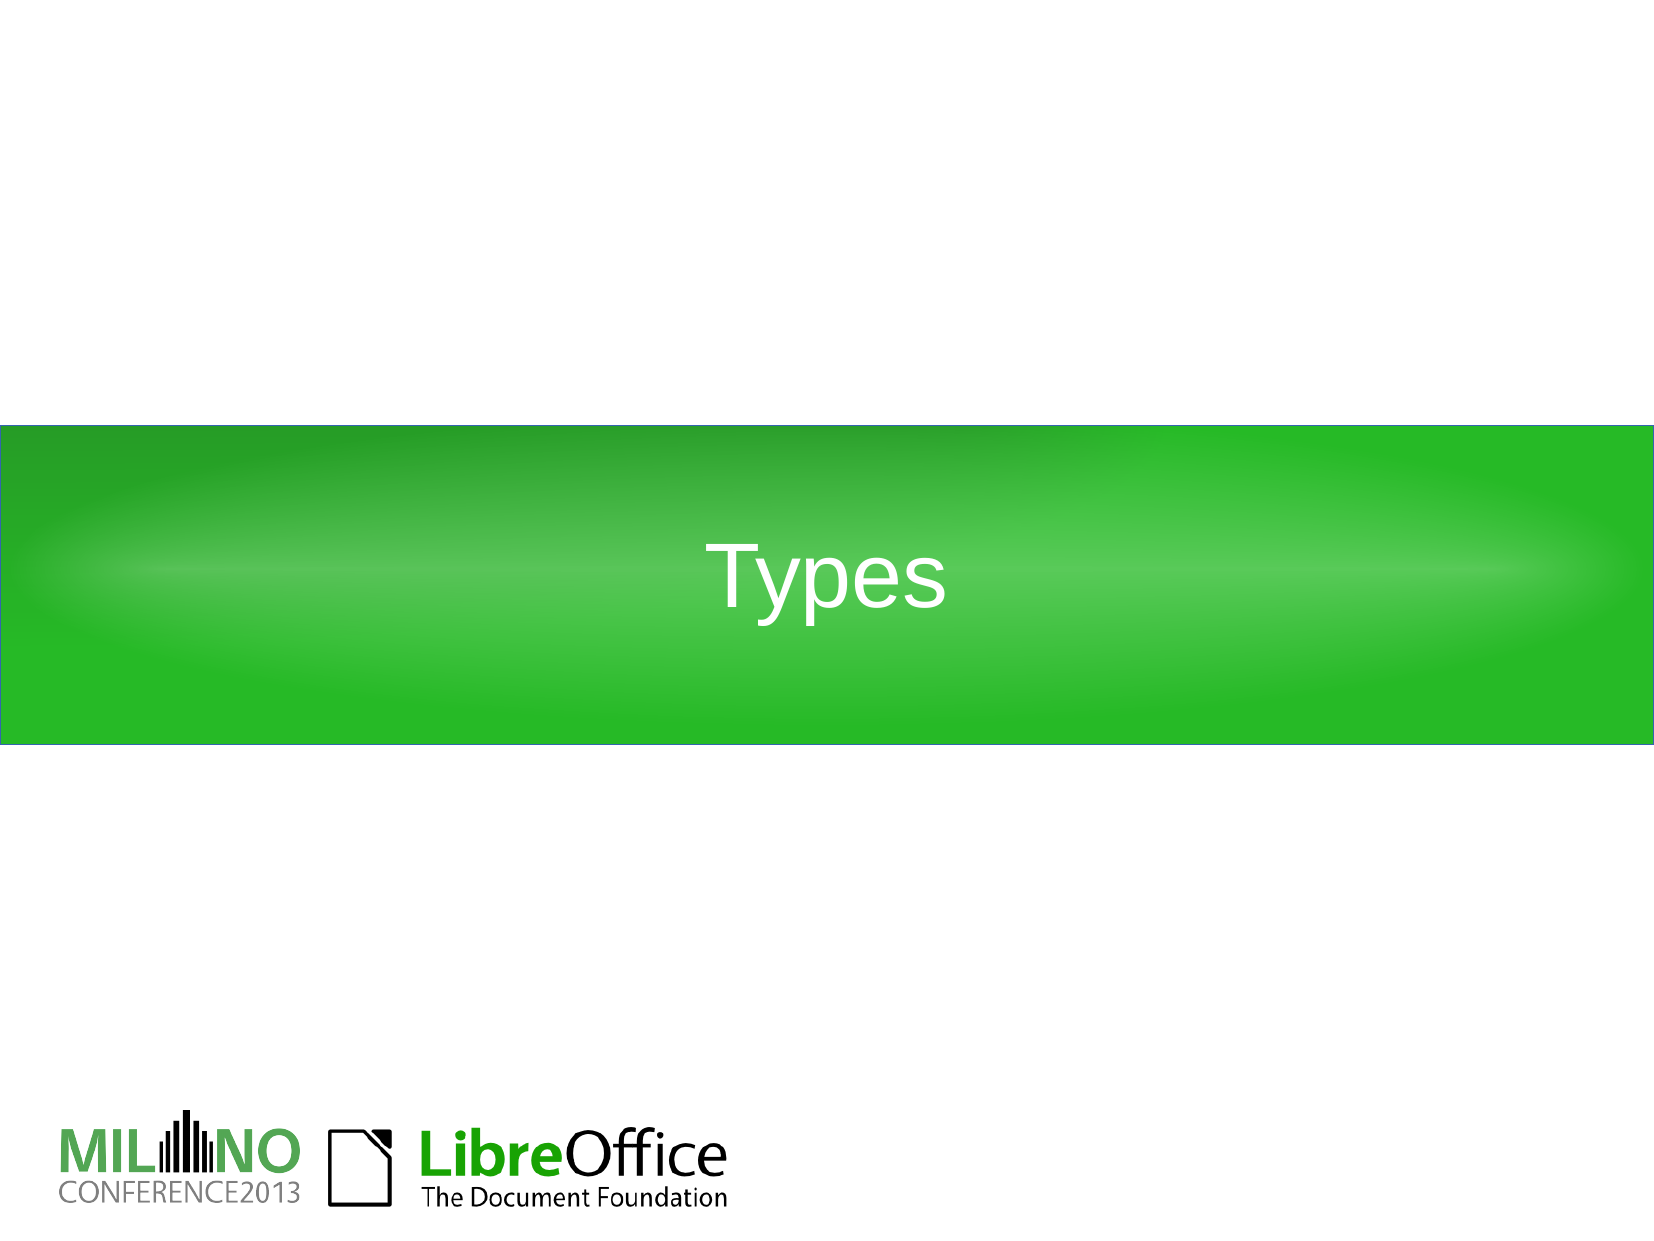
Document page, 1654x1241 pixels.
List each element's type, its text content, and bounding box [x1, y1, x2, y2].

picture [59, 1092, 757, 1241]
title Types [82, 472, 1571, 680]
